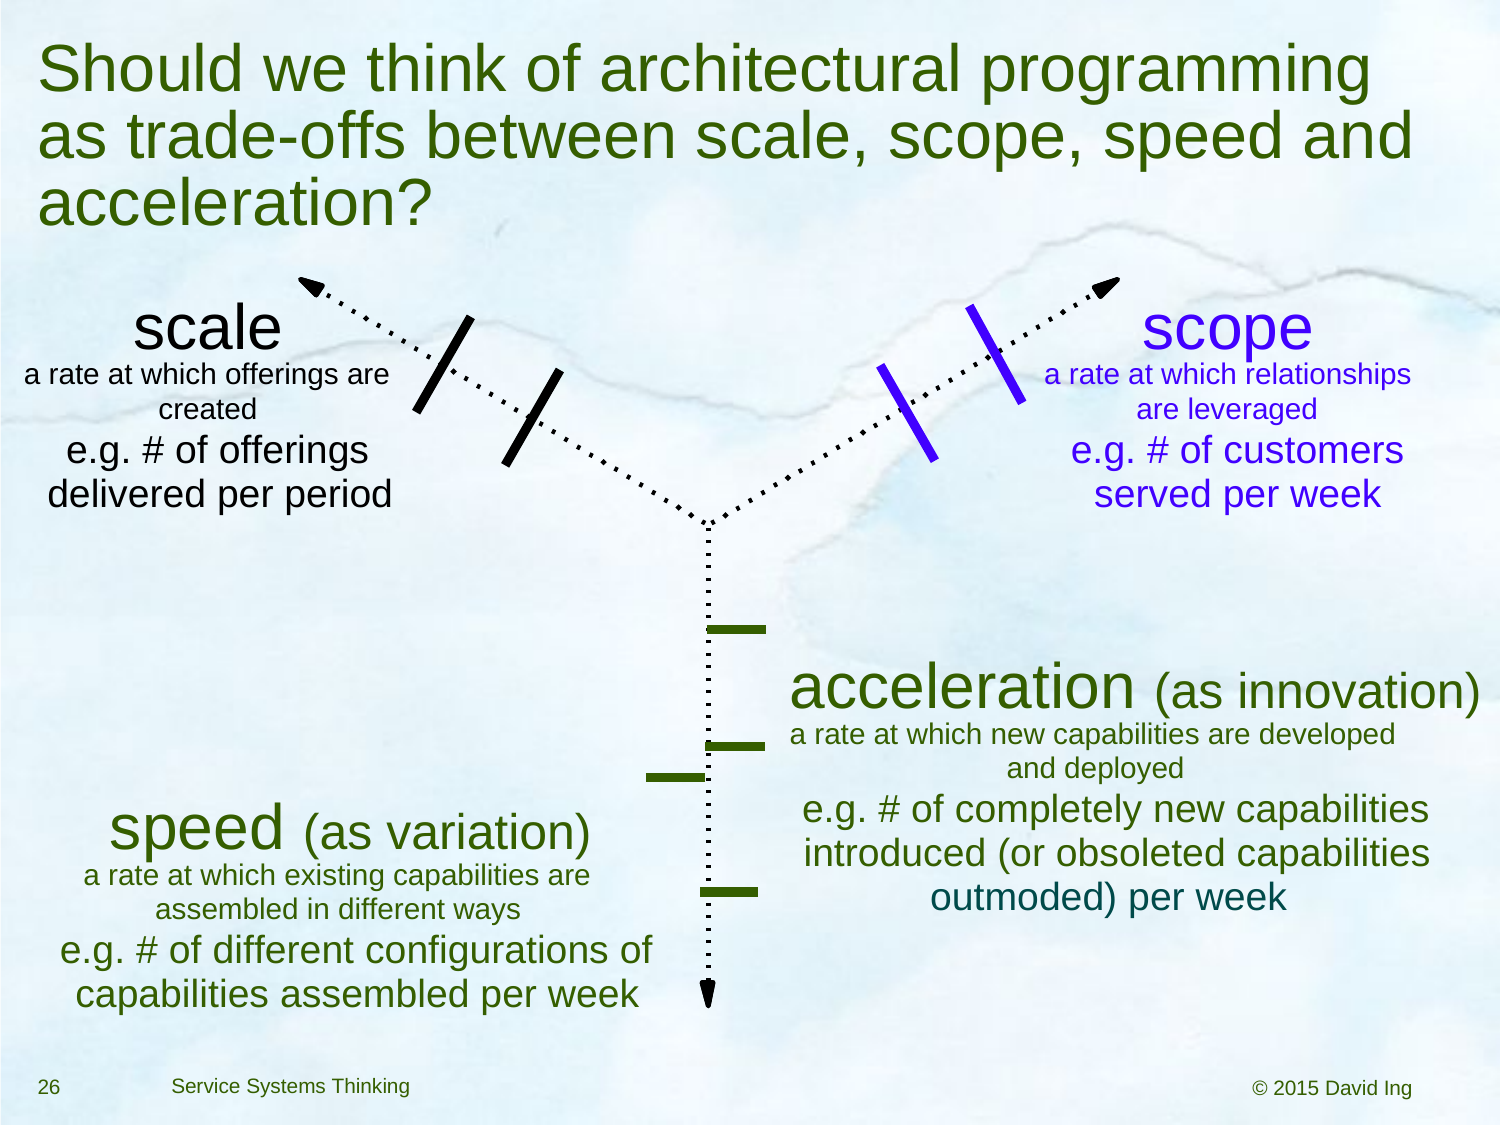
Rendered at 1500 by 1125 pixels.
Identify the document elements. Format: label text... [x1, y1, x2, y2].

picture [0, 0, 1500, 1125]
text_box delivered per period [47, 471, 393, 529]
text_box capabilities assembled per week [75, 971, 641, 1029]
text_box e.g. # of customers [1070, 427, 1416, 485]
text_box scale [133, 291, 284, 358]
text_box created [158, 392, 257, 427]
title Should we think of architectural programming as trade-offs between scale, scope, speed and acceleration? [37, 37, 1463, 247]
text_box a rate at which offerings are [23, 358, 398, 401]
text_box e.g. # of different configurations of [59, 927, 663, 985]
text_box acceleration (as innovation) [789, 650, 1480, 743]
text_box are leveraged [1136, 392, 1317, 427]
text_box outmoded) per week [930, 874, 1287, 932]
text_box a rate at which new capabilities are developed [789, 717, 1409, 761]
text_box e.g. # of offerings [66, 427, 380, 471]
text_box a rate at which existing capabilities are [83, 858, 599, 901]
text_box speed (as variation) [109, 791, 656, 884]
text_box served per week [1094, 471, 1382, 529]
text_box scope [1142, 291, 1315, 358]
text_box and deployed [1006, 751, 1184, 787]
text_box a rate at which relationships [1044, 358, 1420, 401]
text_box introduced (or obsoleted capabilities [803, 830, 1442, 888]
text_box assembled in different ways [155, 892, 520, 927]
text_box e.g. # of completely new capabilities [802, 787, 1440, 844]
